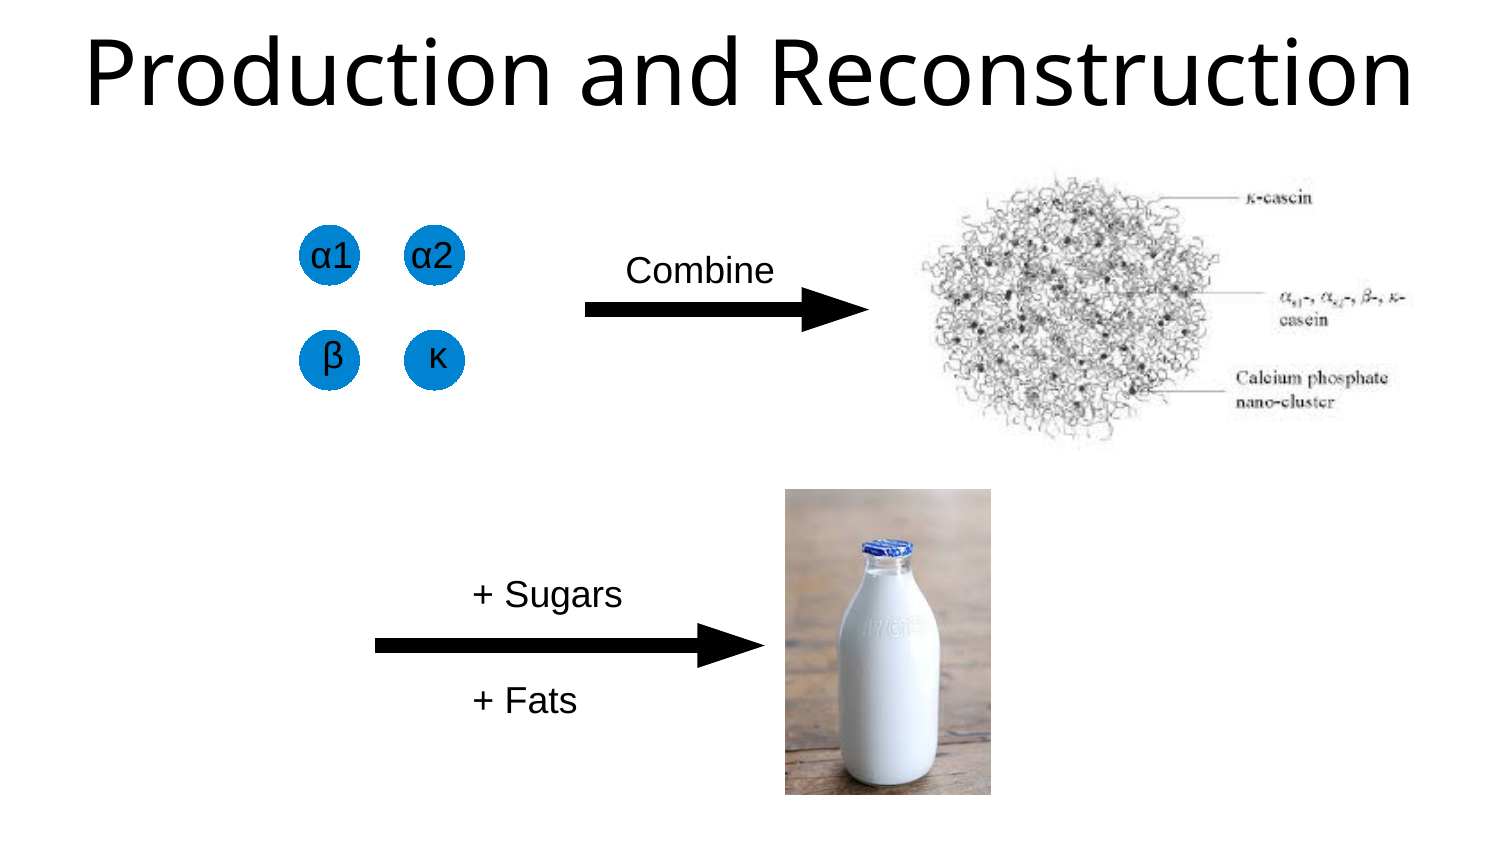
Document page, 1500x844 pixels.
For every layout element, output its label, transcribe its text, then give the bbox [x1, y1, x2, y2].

text_box Production and Reconstruction [0, 0, 1500, 126]
text_box α1 [288, 219, 376, 292]
text_box α2 [388, 219, 476, 292]
text_box + Fats [449, 664, 601, 737]
text_box β [300, 319, 367, 392]
picture [885, 149, 1420, 451]
text_box Combine [603, 234, 798, 307]
picture [785, 489, 991, 796]
text_box + Sugars [449, 558, 646, 631]
text_box κ [406, 319, 470, 392]
